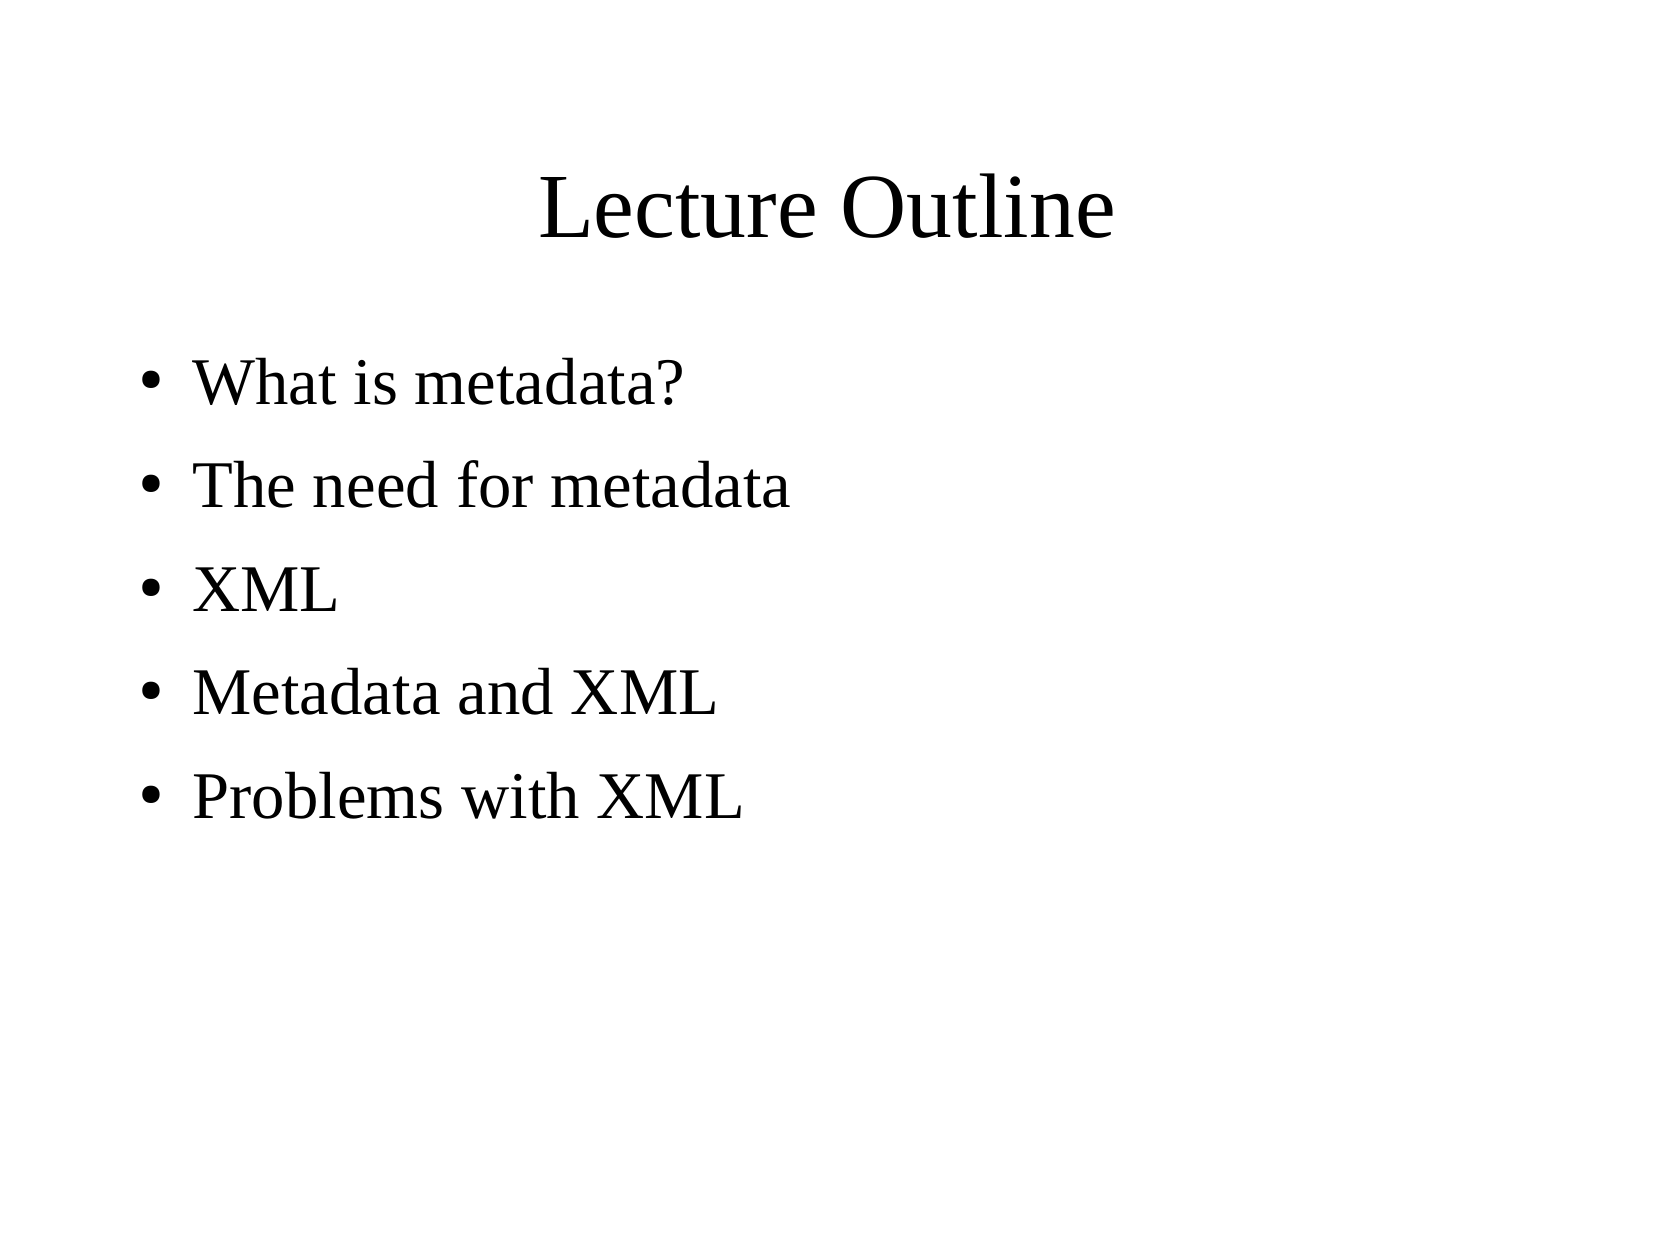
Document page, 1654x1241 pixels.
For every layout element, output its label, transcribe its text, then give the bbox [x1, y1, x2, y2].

title Lecture Outline [121, 102, 1534, 311]
list What is metadata? The need for metadata XML Metadata and XML Problems with XML [121, 344, 1534, 1127]
